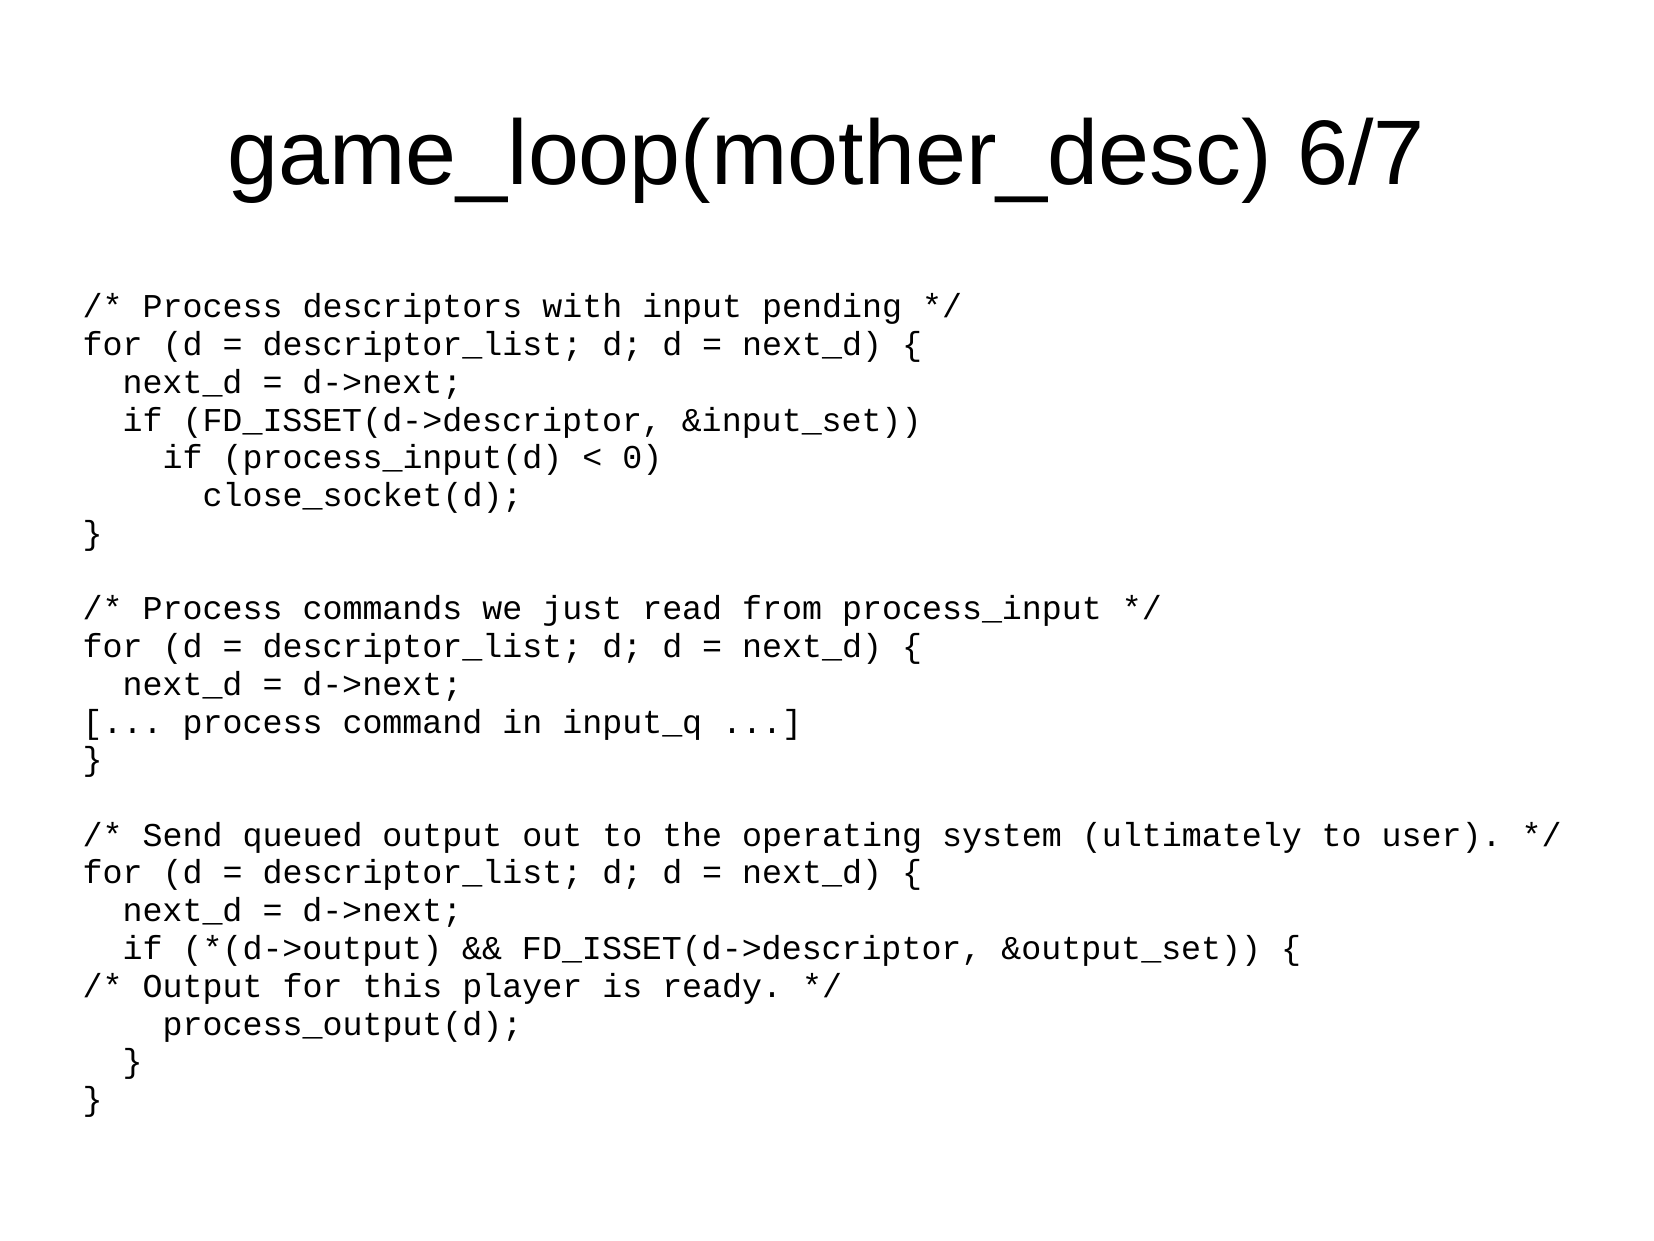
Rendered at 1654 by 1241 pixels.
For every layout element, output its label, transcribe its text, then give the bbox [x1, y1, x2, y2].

list /* Process descriptors with input pending */ for (d = descriptor_list; d; d = next_d) { next_d = d->next; if (FD_ISSET(d->descriptor, &input_set)) if (process_input(d) < 0) close_socket(d); } /* Process commands we just read from process_input */ for (d = descriptor_list; d; d = next_d) { next_d = d->next; [... process command in input_q ...] } /* Send queued output out to the operating system (ultimately to user). */ for (d = descriptor_list; d; d = next_d) { next_d = d->next; if (*(d->output) && FD_ISSET(d->descriptor, &output_set)) { /* Output for this player is ready. */ process_output(d); } } [82, 290, 1571, 1094]
title game_loop(mother_desc) 6/7 [82, 56, 1571, 250]
